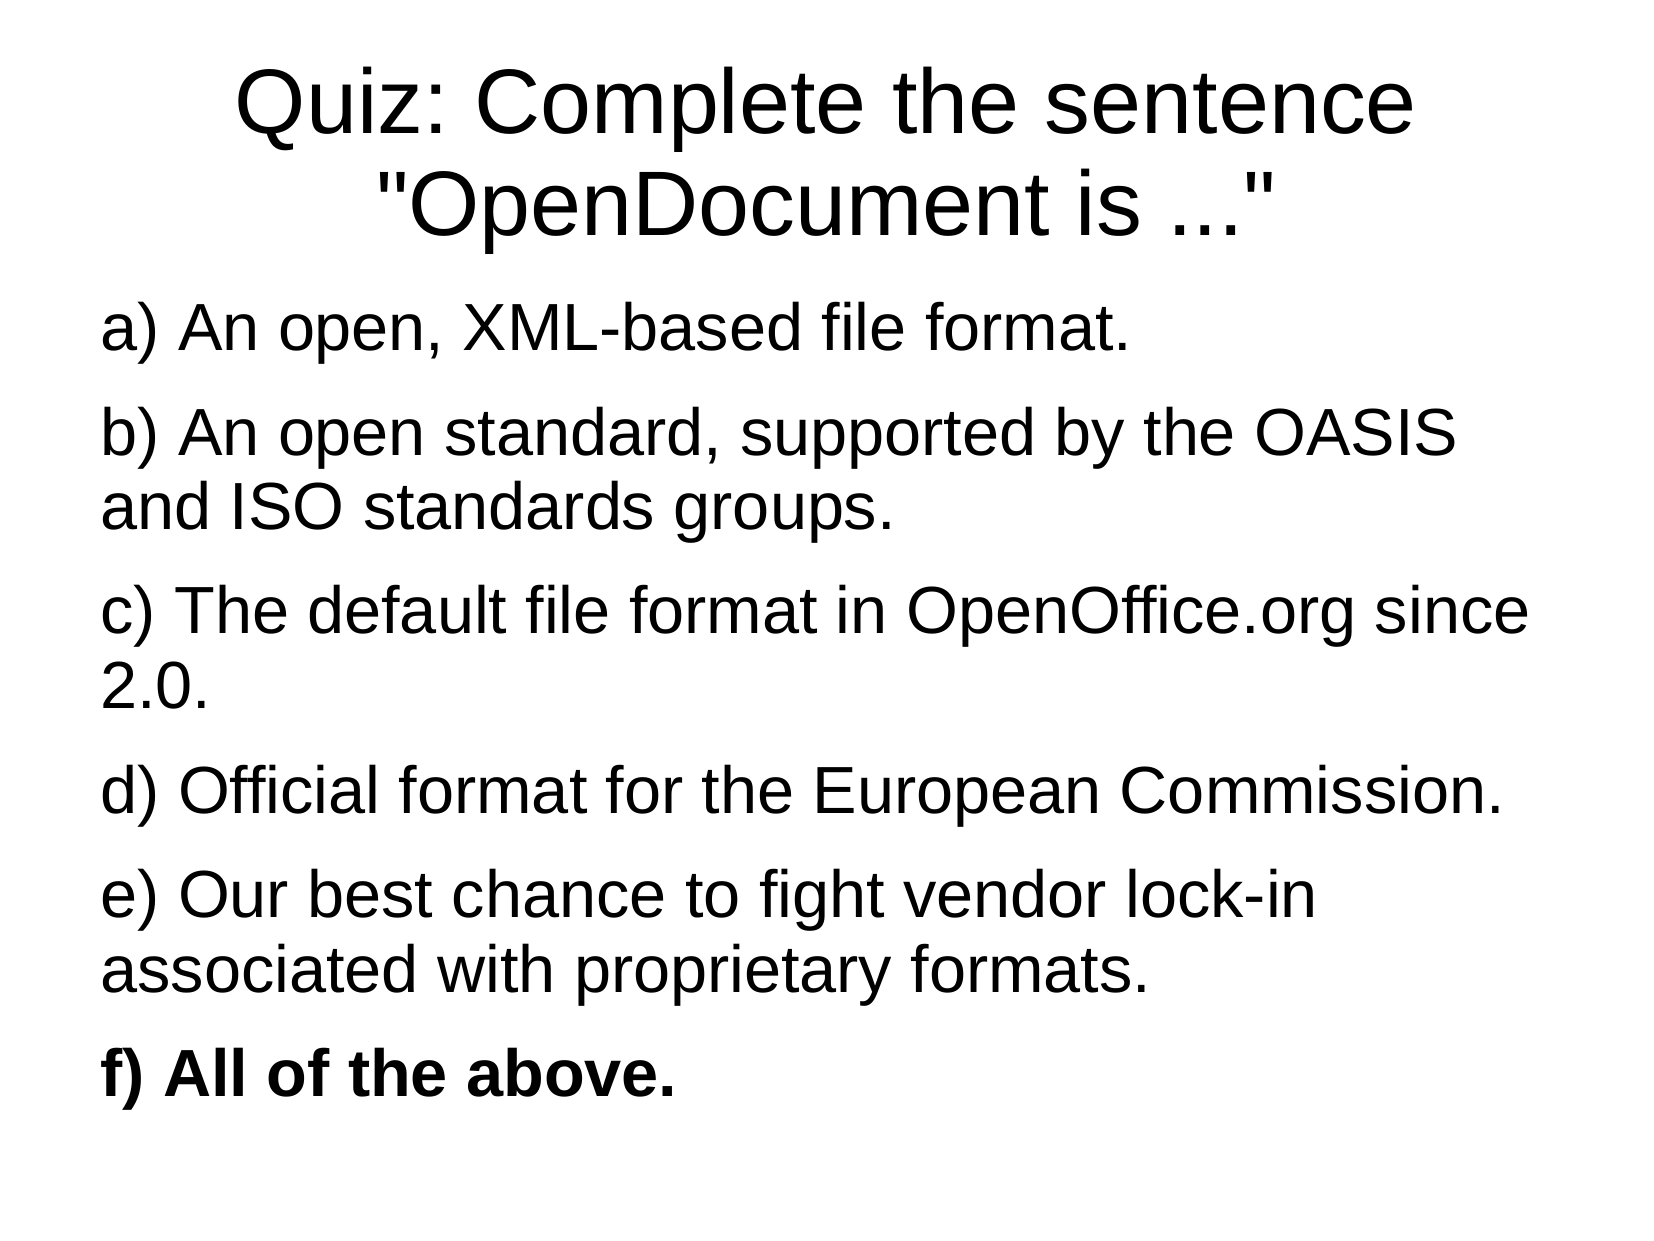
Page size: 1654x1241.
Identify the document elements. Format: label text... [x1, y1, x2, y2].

list An open, XML-based file format. An open standard, supported by the OASIS and ISO standards groups. The default file format in OpenOffice.org since 2.0. Official format for the European Commission. Our best chance to fight vendor lock-in associated with proprietary formats. All of the above. [82, 290, 1571, 1134]
title Quiz: Complete the sentence "OpenDocument is ..." [82, 49, 1571, 257]
